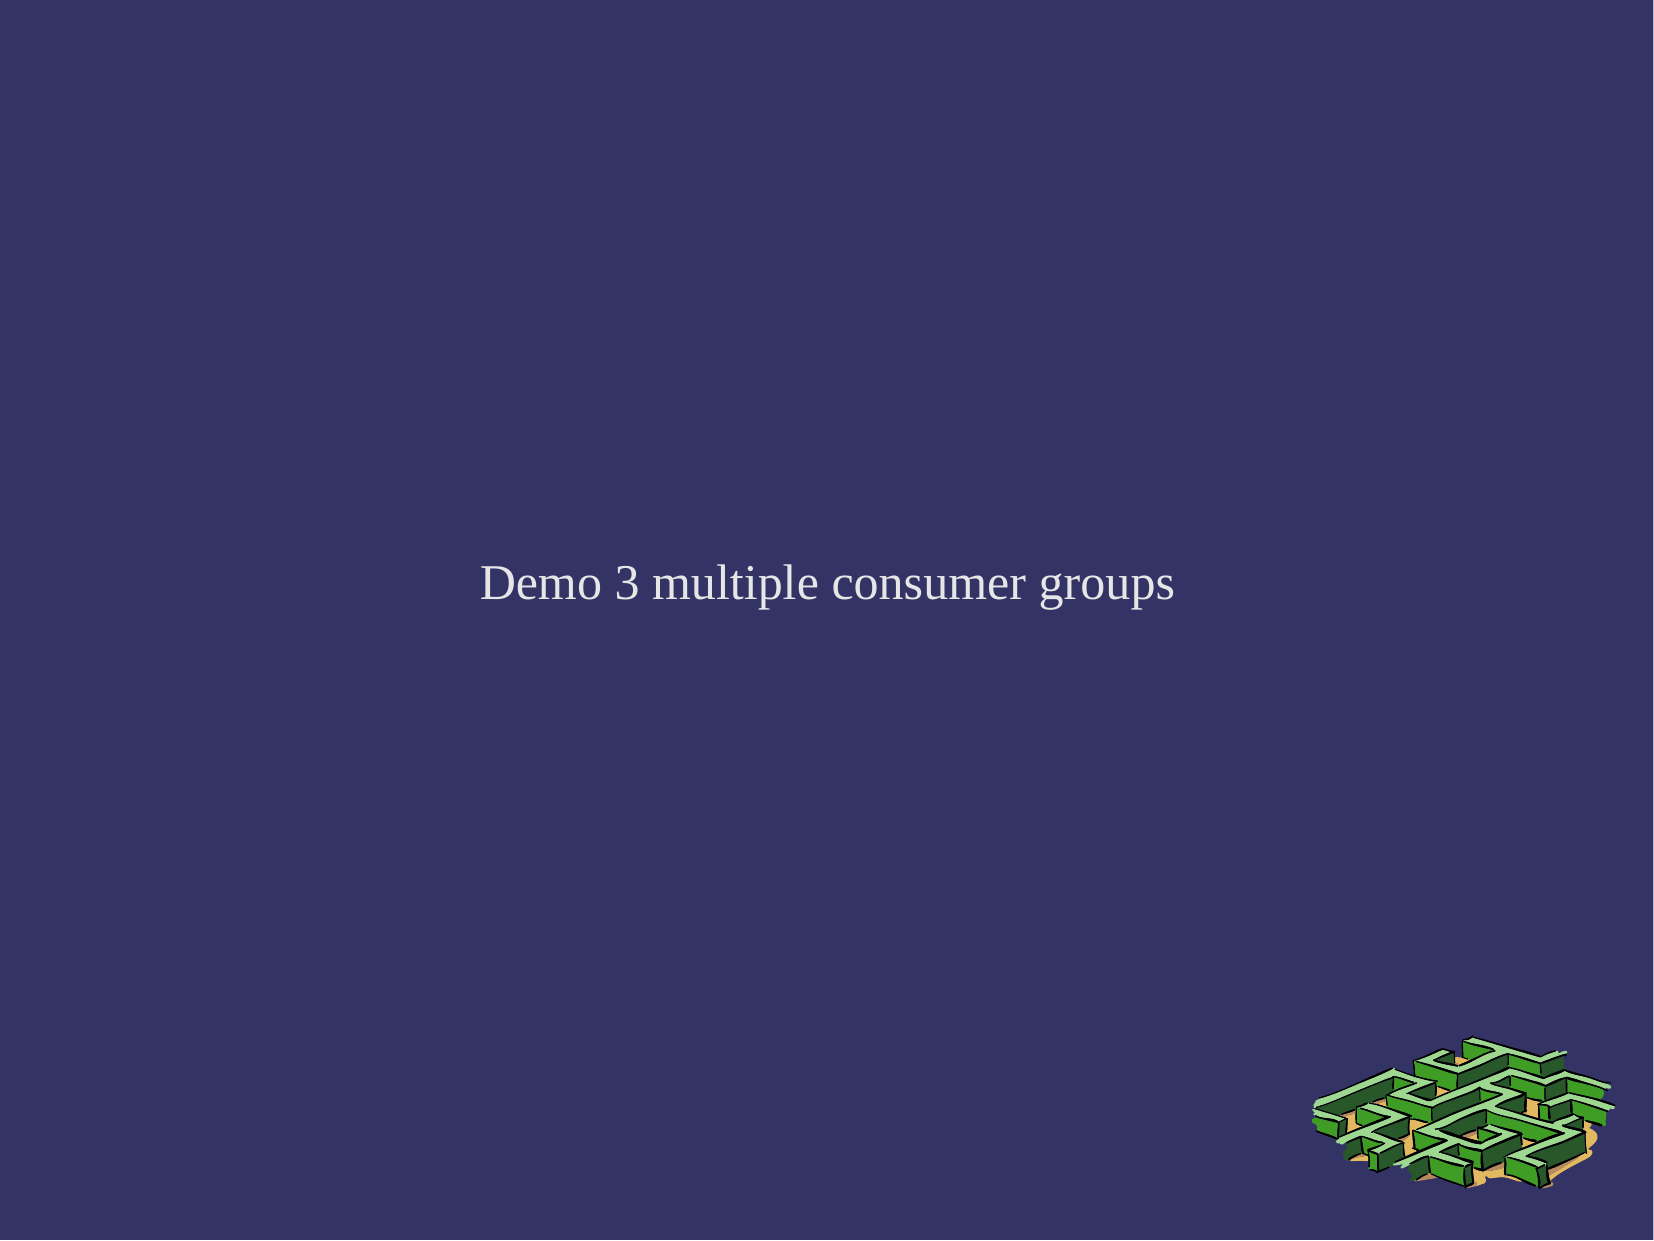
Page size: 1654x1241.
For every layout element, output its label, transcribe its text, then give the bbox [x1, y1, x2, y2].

subtitle Demo 3 multiple consumer groups [121, 19, 1534, 1147]
